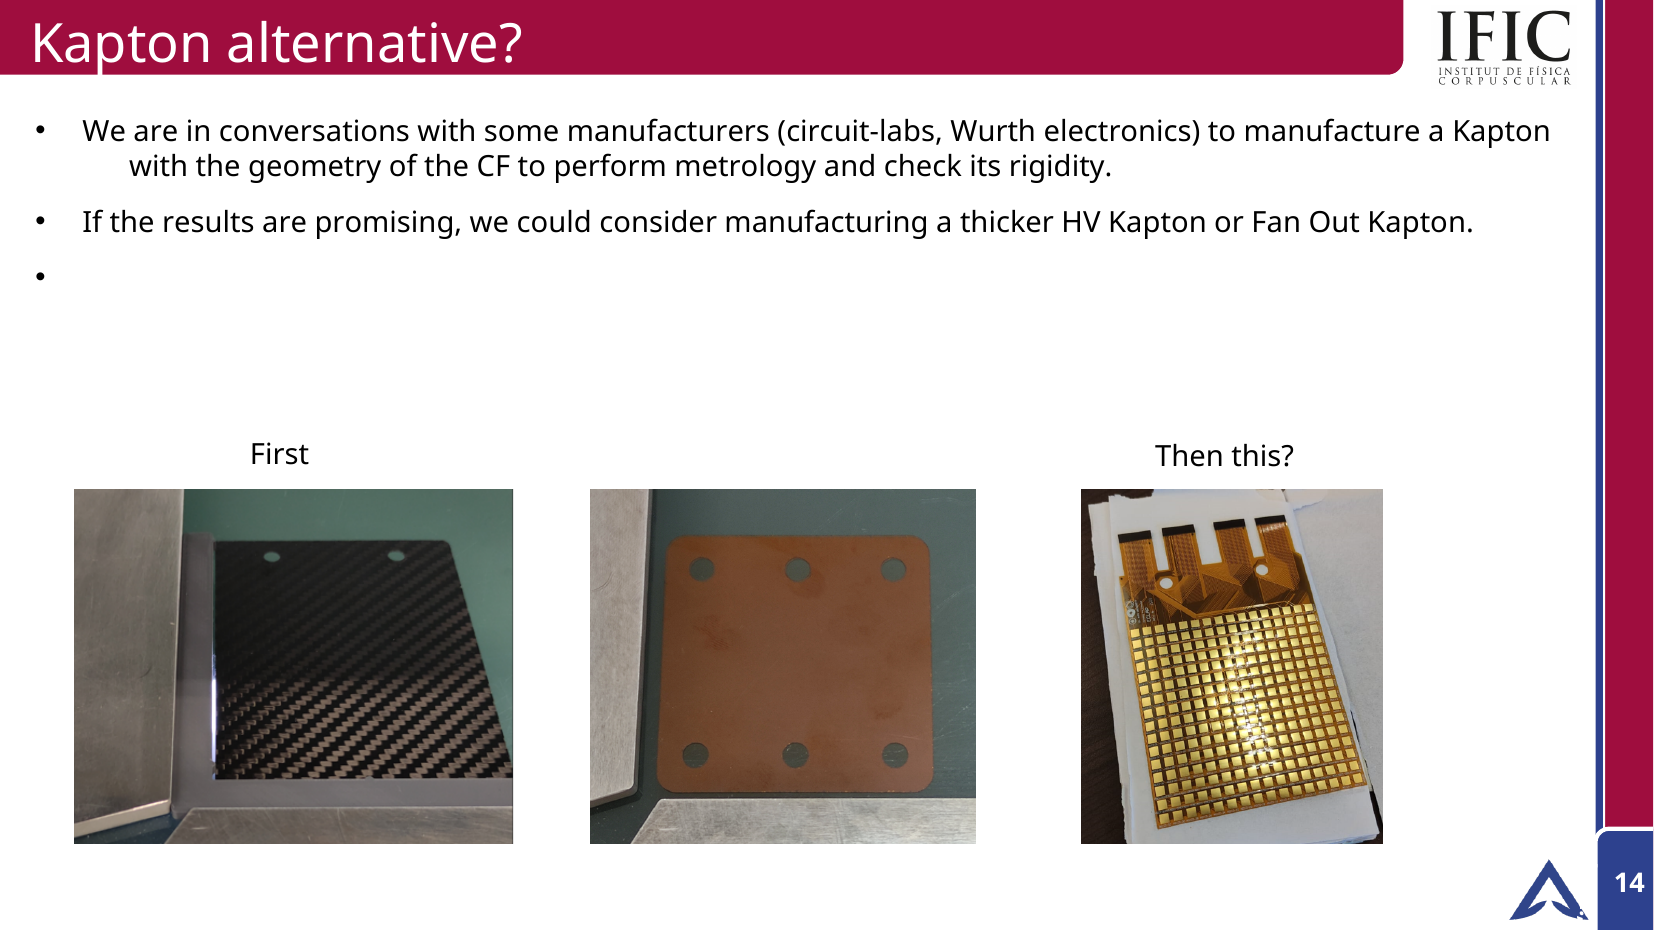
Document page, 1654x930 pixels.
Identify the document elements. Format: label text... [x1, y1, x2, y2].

text_box Then this? [1140, 429, 1324, 481]
title Kapton alternative? [29, 7, 1359, 74]
text_box First [235, 427, 331, 479]
text_box We are in conversations with some manufacturers (circuit-labs, Wurth electronics) to manufacture a Kapton with the geometry of the CF to perform metrology and check its rigidity. If the results are promising, we could consider manufacturing a thicker HV Kapton or Fan Out Kapton. [35, 112, 1563, 332]
picture [590, 489, 976, 844]
picture [1081, 489, 1383, 844]
picture [74, 489, 514, 844]
